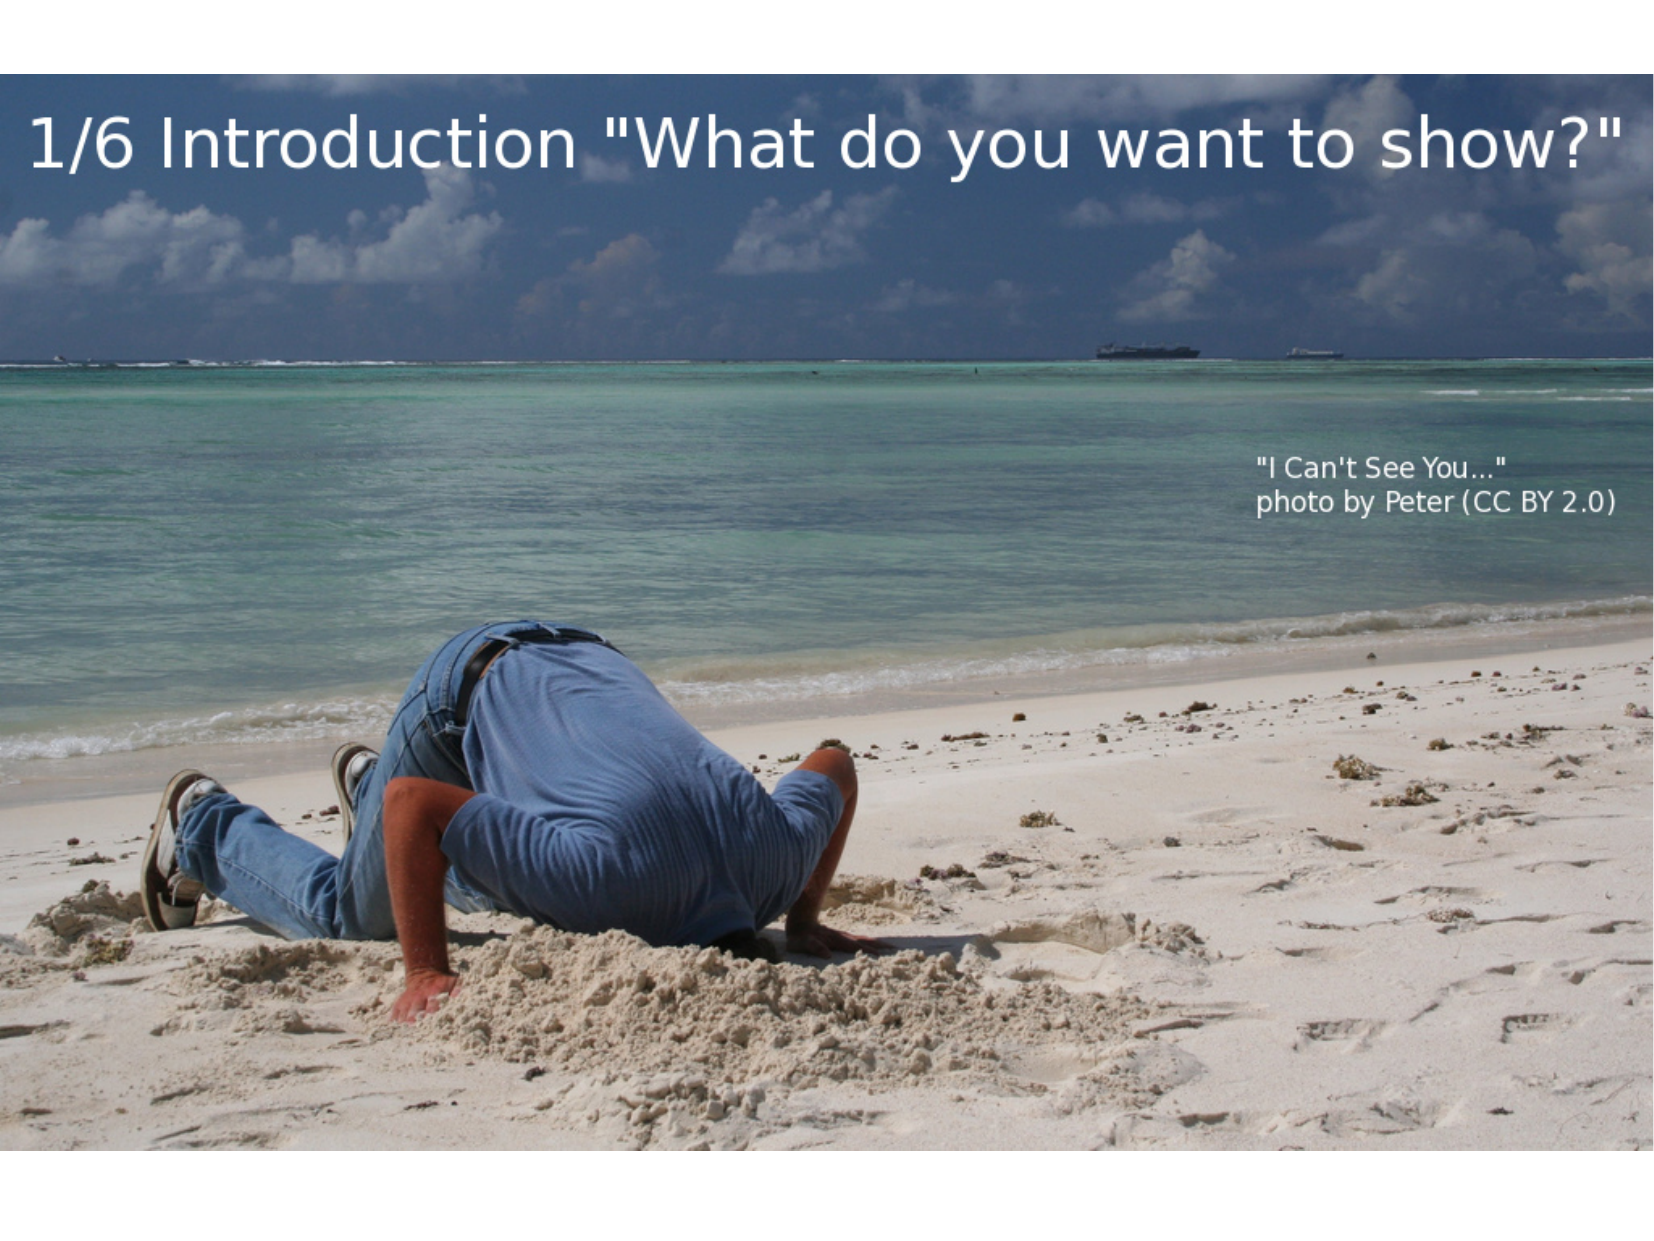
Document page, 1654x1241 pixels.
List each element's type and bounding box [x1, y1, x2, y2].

picture [0, 74, 1654, 1151]
